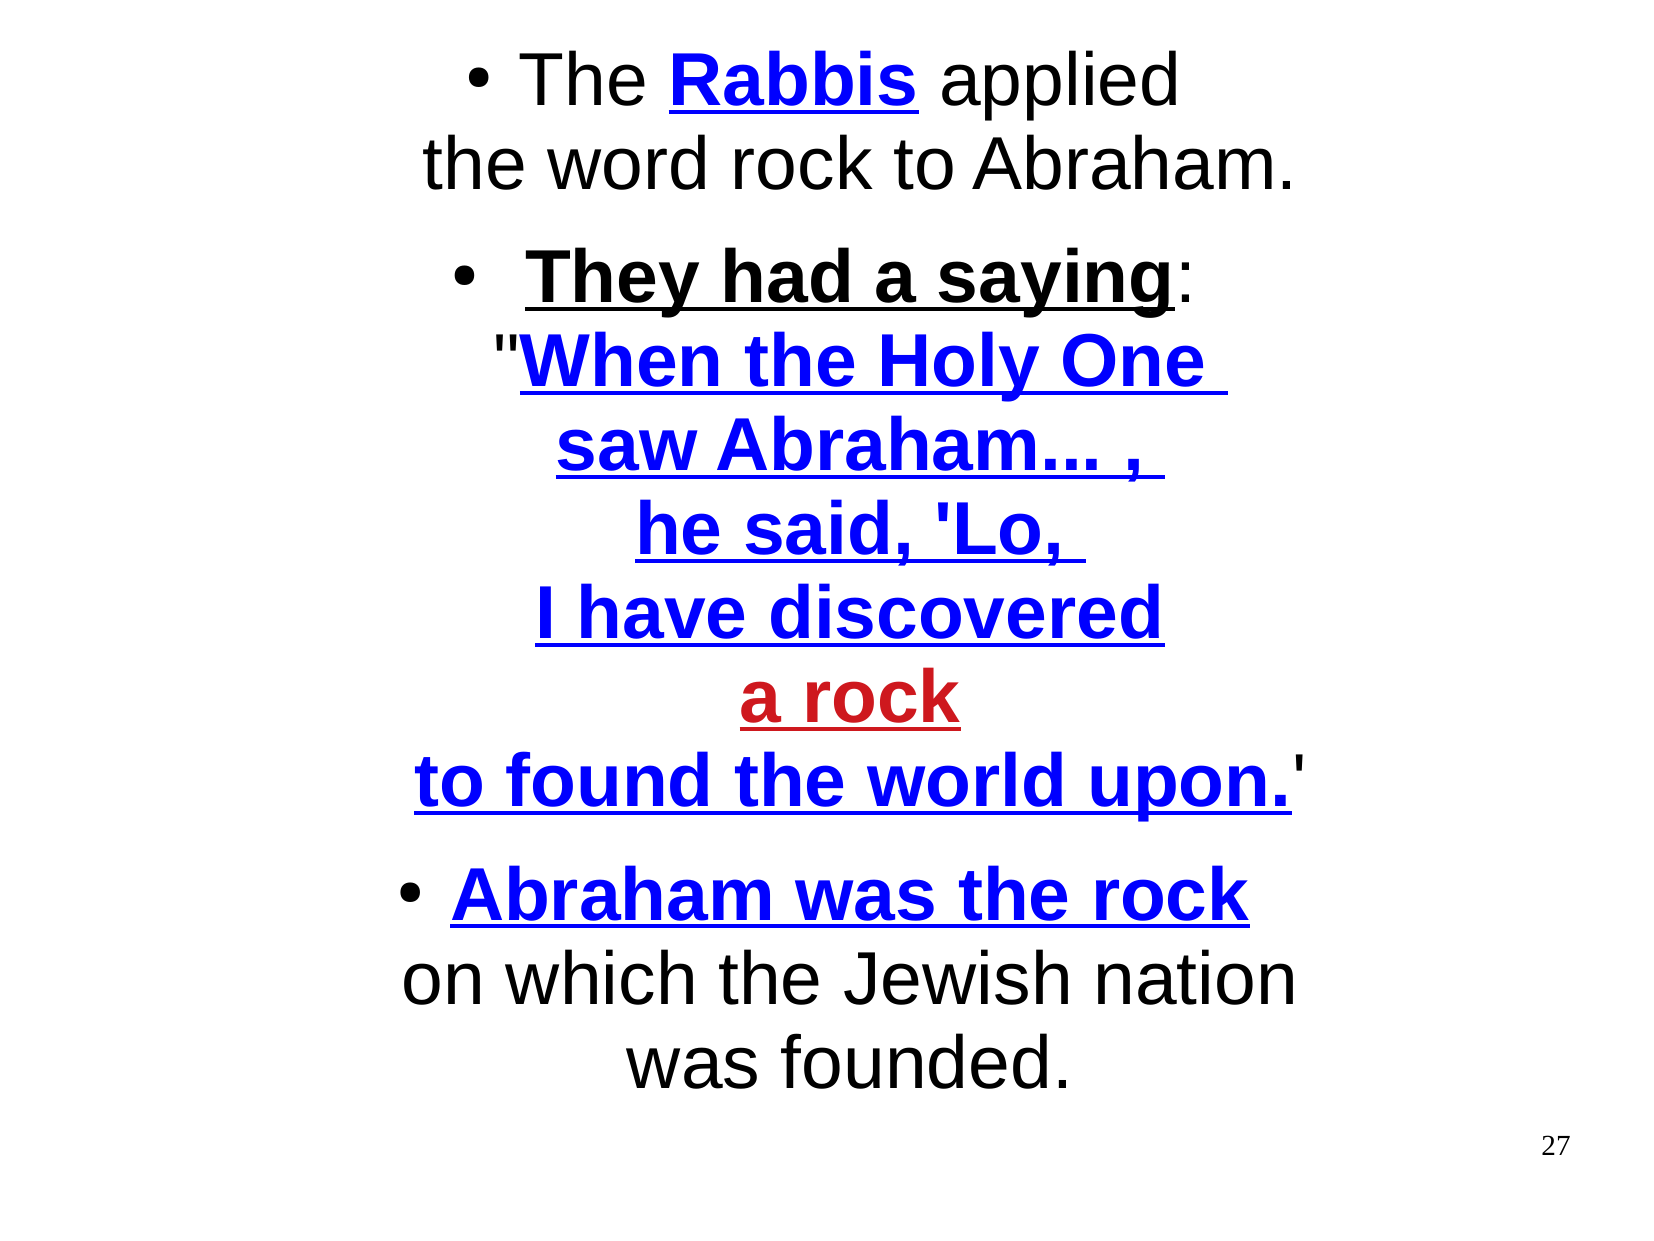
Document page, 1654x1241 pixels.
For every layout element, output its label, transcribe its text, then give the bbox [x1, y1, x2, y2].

list The Rabbis applied the word rock to Abraham. They had a saying: "When the Holy One saw Abraham... , he said, 'Lo, I have discovered a rock to found the world upon.' Abraham was the rock on which the Jewish nation was founded. [37, 37, 1613, 1238]
